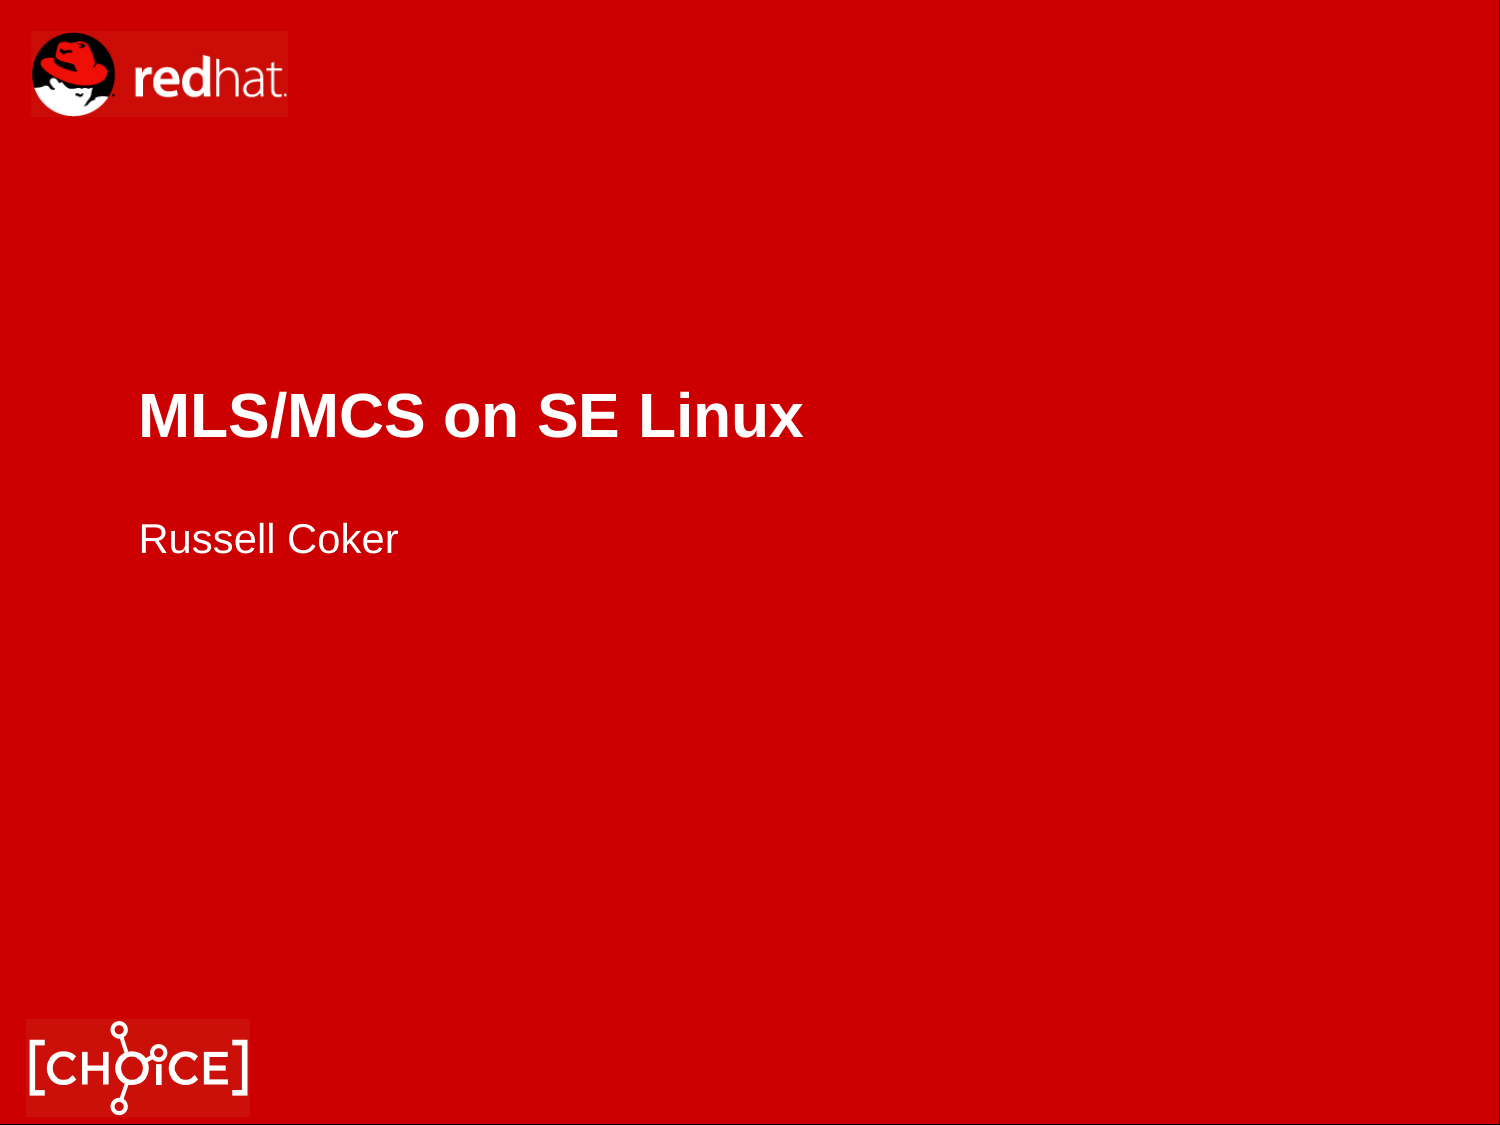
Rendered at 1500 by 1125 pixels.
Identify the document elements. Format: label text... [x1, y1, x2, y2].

text_box MLS/MCS on SE Linux Russell Coker [138, 384, 1009, 657]
picture [31, 31, 288, 117]
picture [26, 1019, 250, 1117]
